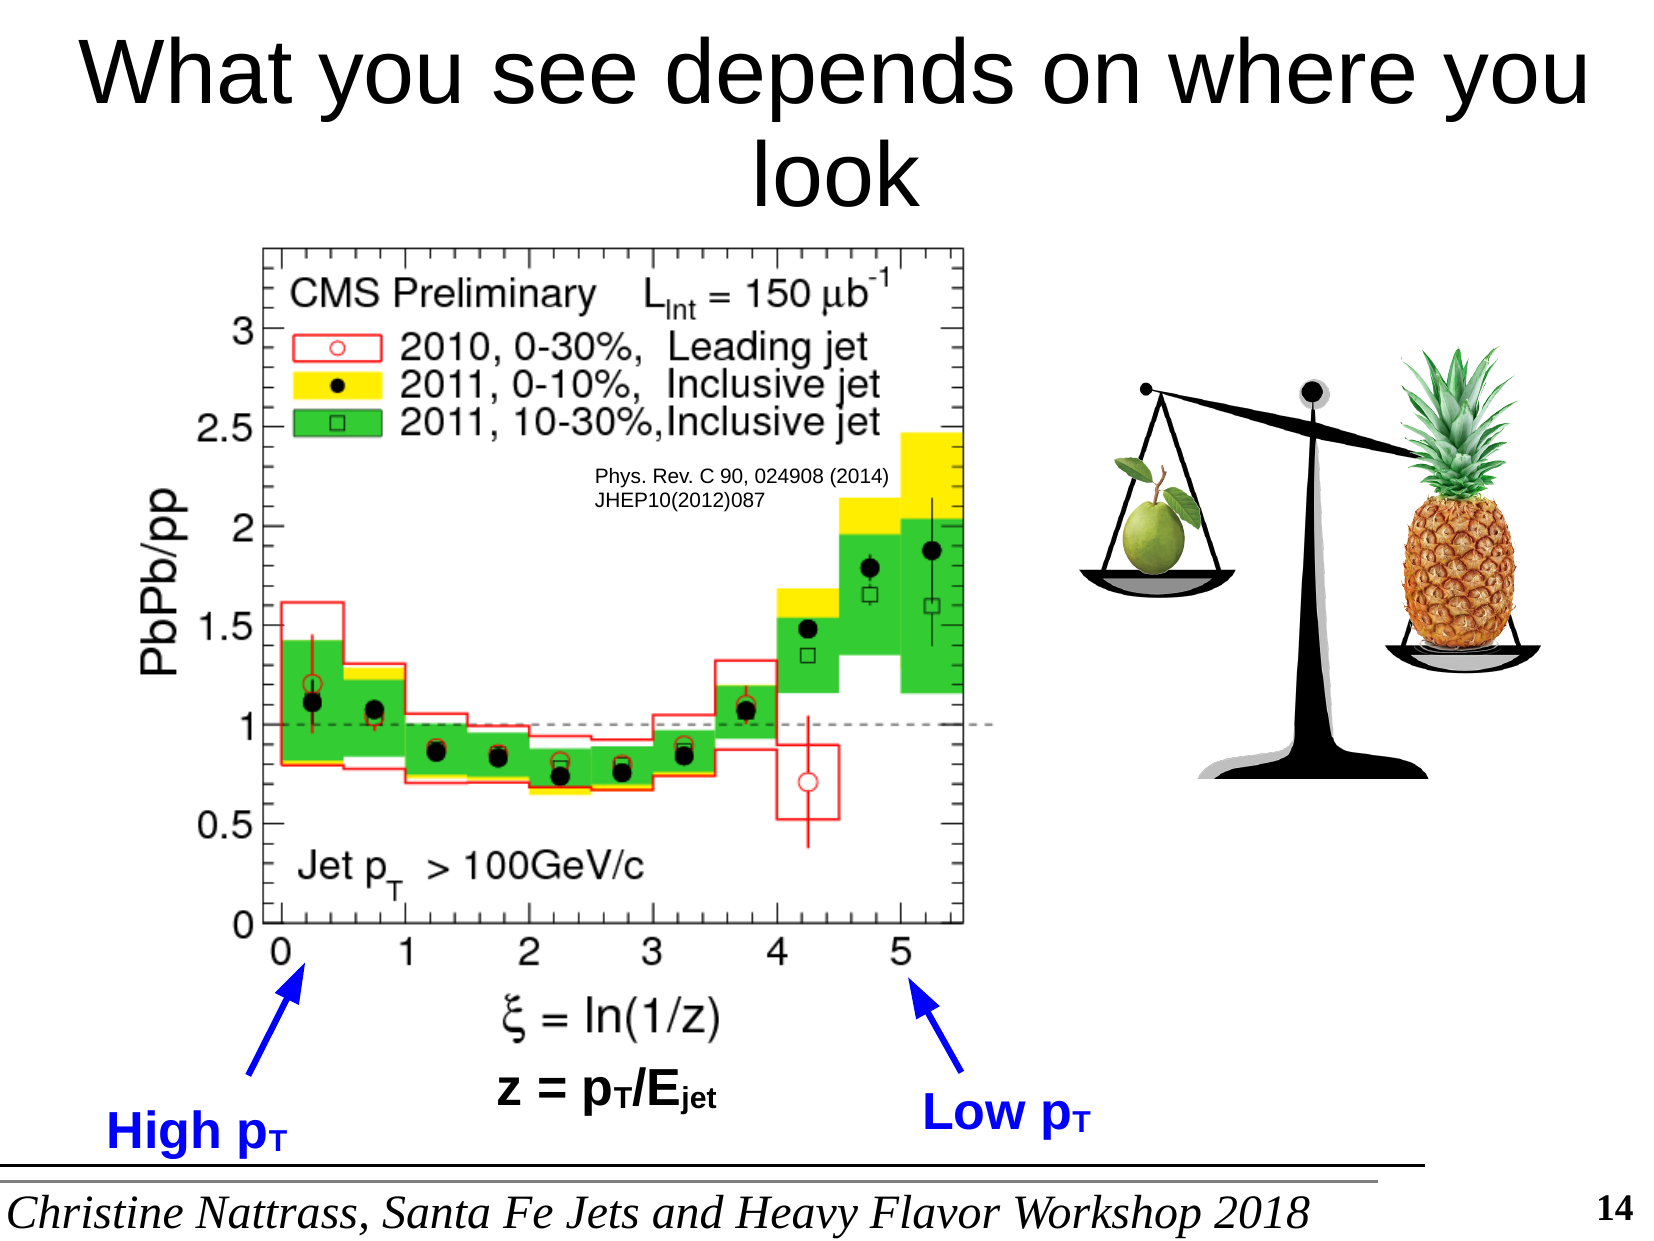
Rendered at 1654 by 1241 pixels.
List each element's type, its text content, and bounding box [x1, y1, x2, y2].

picture [1076, 323, 1629, 779]
text_box Phys. Rev. C 90, 024908 (2014) JHEP10(2012)087 [580, 457, 919, 592]
text_box z = pT/Ejet [481, 1051, 750, 1142]
text_box Low pT [907, 1074, 1346, 1166]
text_box High pT [92, 1106, 531, 1185]
title What you see depends on where you look [20, 19, 1652, 227]
picture [0, 176, 1030, 1106]
